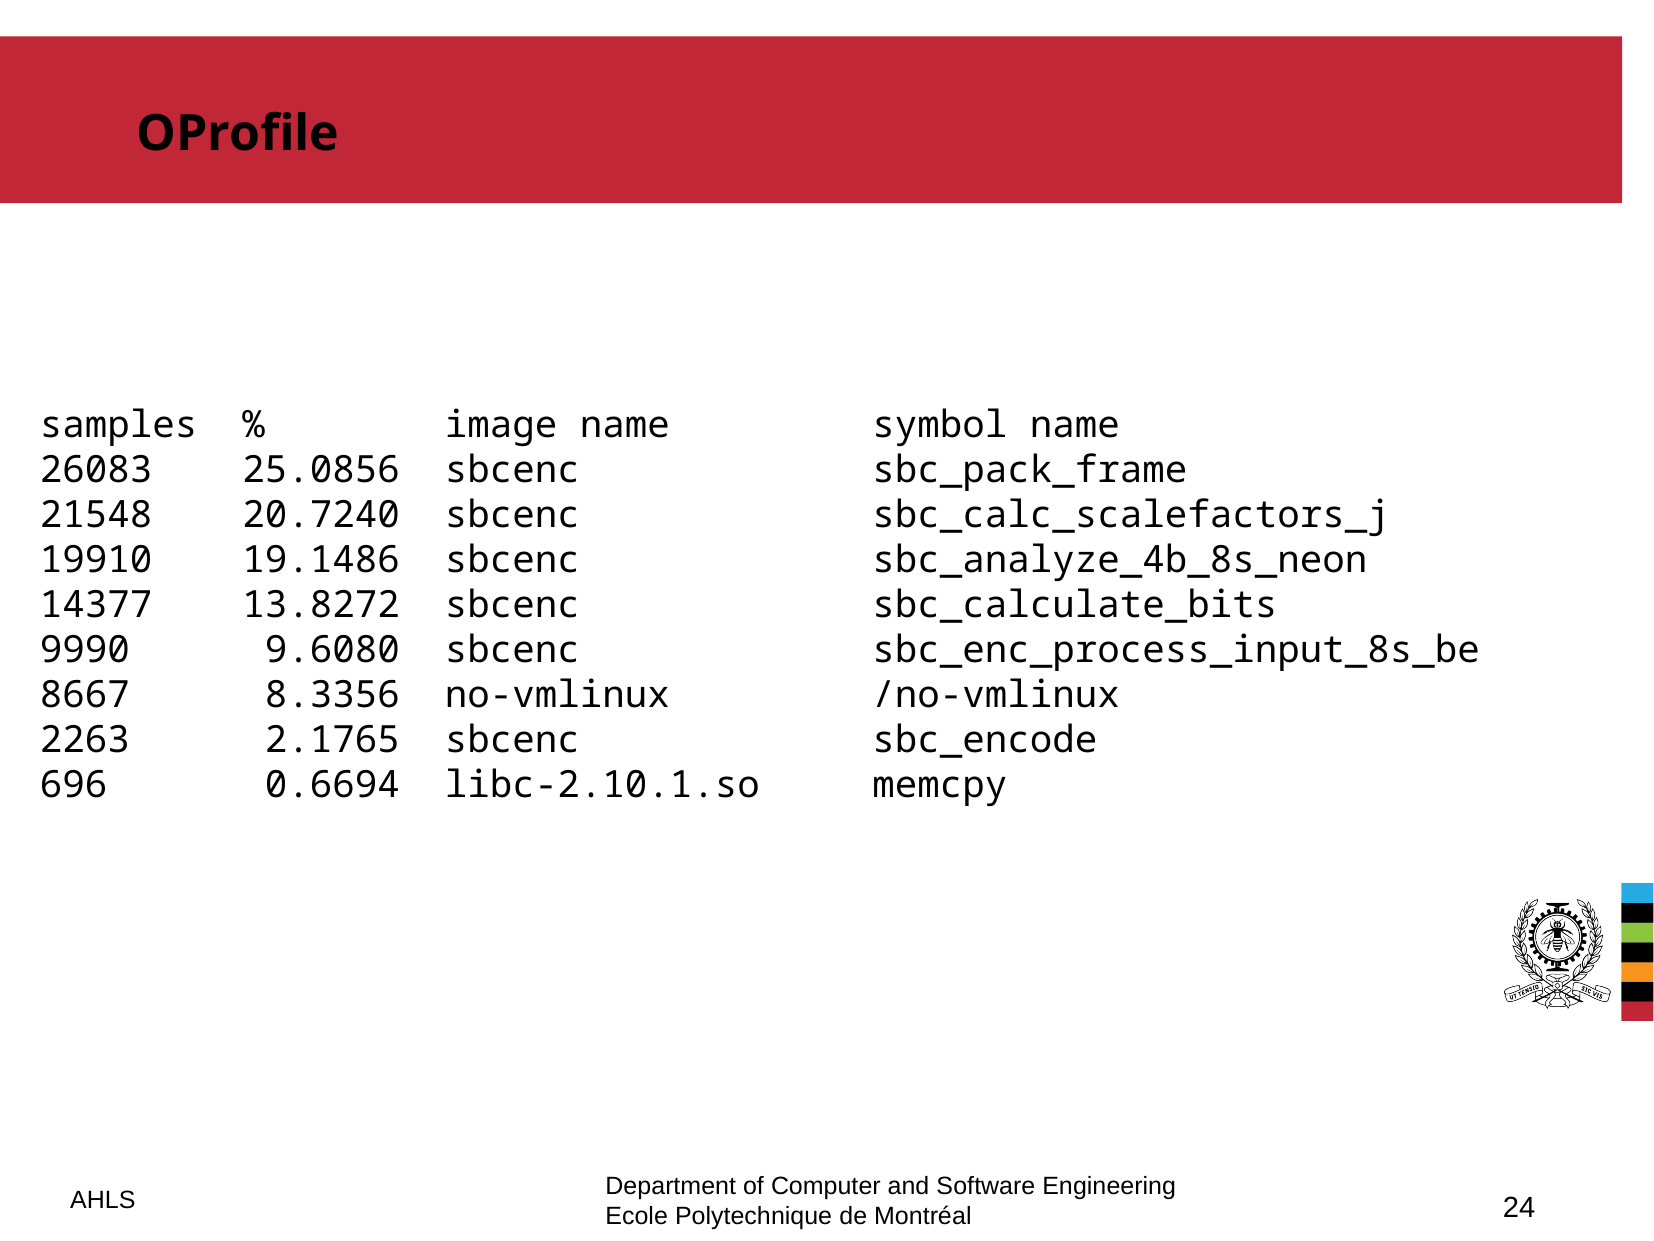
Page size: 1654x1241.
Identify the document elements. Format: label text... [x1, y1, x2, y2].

title OProfile [103, 62, 1602, 168]
picture [1512, 883, 1654, 1021]
text_box samples % image name symbol name 26083 25.0856 sbcenc sbc_pack_frame 21548 20.7240 sbcenc sbc_calc_scalefactors_j 19910 19.1486 sbcenc sbc_analyze_4b_8s_neon 14377 13.8272 sbcenc sbc_calculate_bits 9990 9.6080 sbcenc sbc_enc_process_input_8s_be 8667 8.3356 no-vmlinux /no-vmlinux 2263 2.1765 sbcenc sbc_encode 696 0.6694 libc-2.10.1.so memcpy [11, 212, 1512, 1075]
